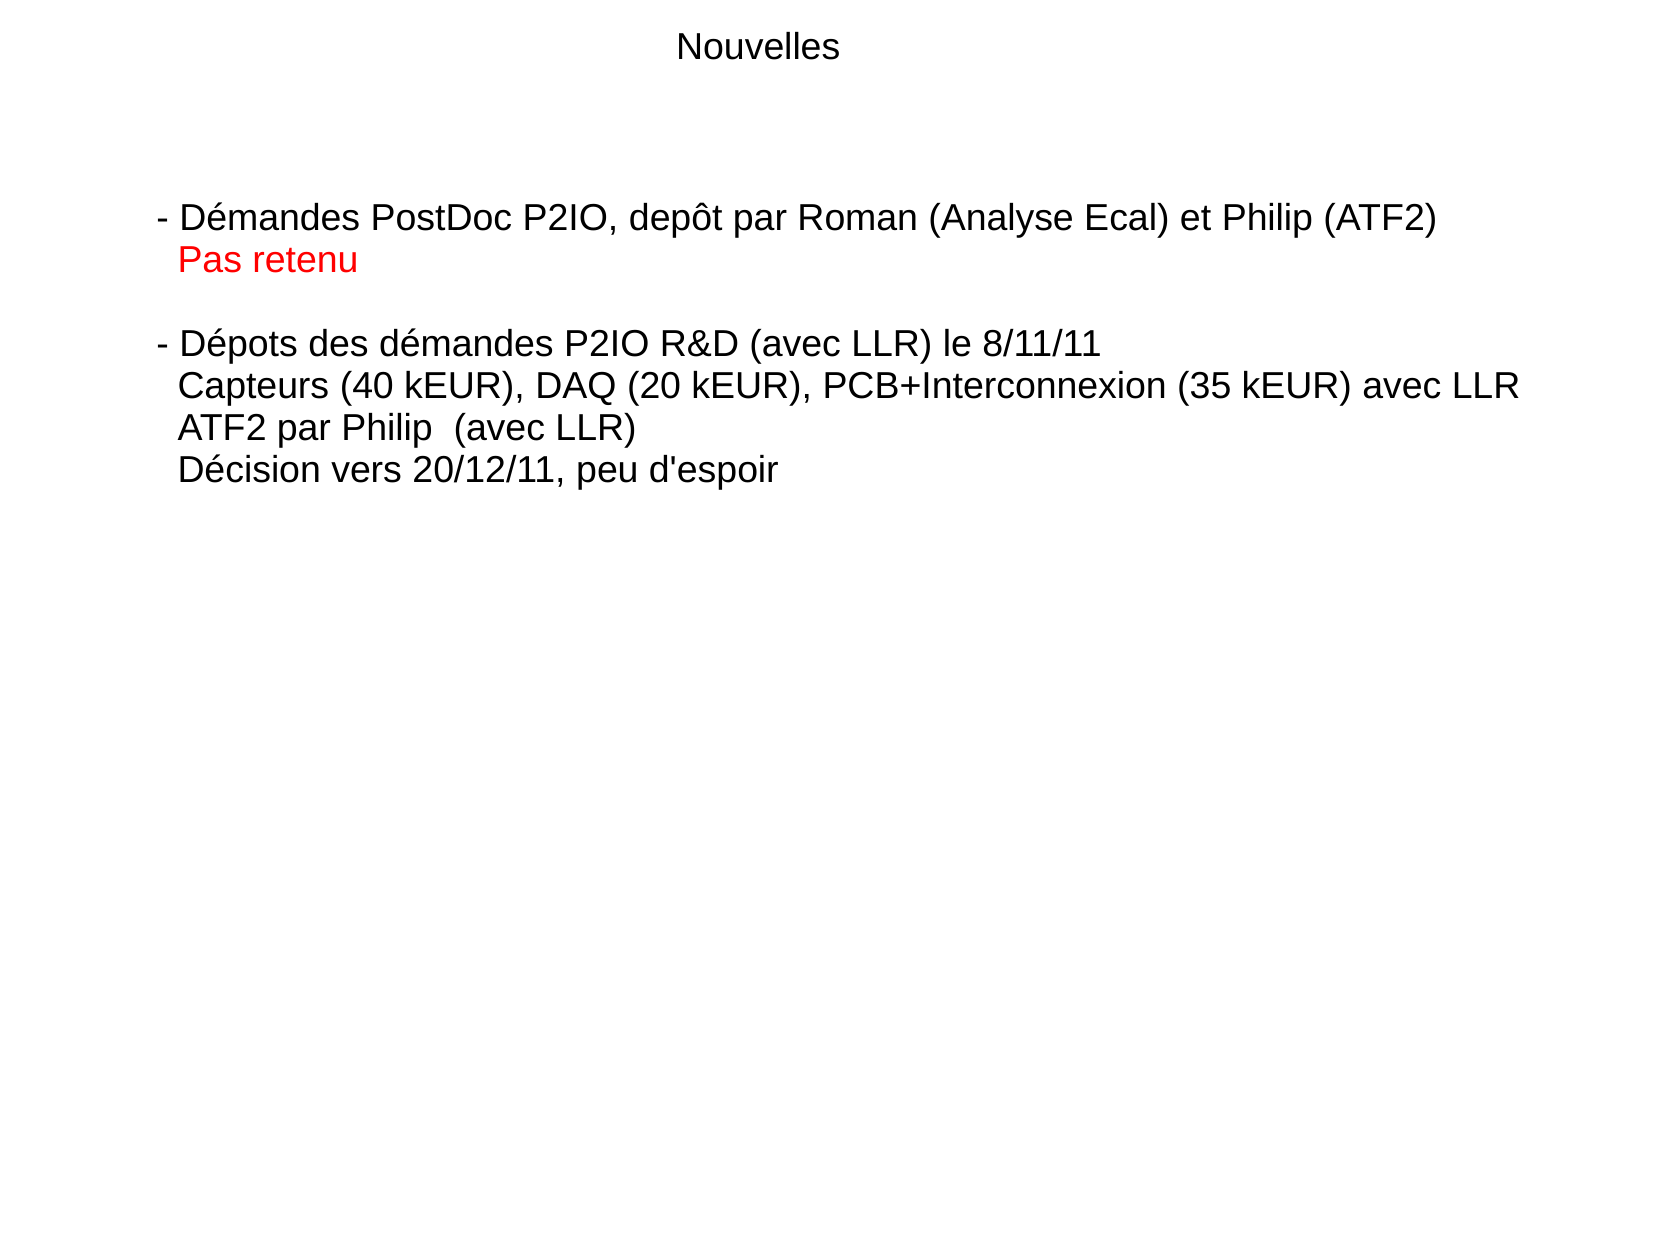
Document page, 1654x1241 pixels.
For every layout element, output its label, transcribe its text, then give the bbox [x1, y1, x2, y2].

text_box Nouvelles [661, 17, 856, 75]
text_box - Démandes PostDoc P2IO, depôt par Roman (Analyse Ecal) et Philip (ATF2) Pas retenu - Dépots des démandes P2IO R&D (avec LLR) le 8/11/11 Capteurs (40 kEUR), DAQ (20 kEUR), PCB+Interconnexion (35 kEUR) avec LLR ATF2 par Philip (avec LLR) Décision vers 20/12/11, peu d'espoir [141, 188, 1538, 540]
